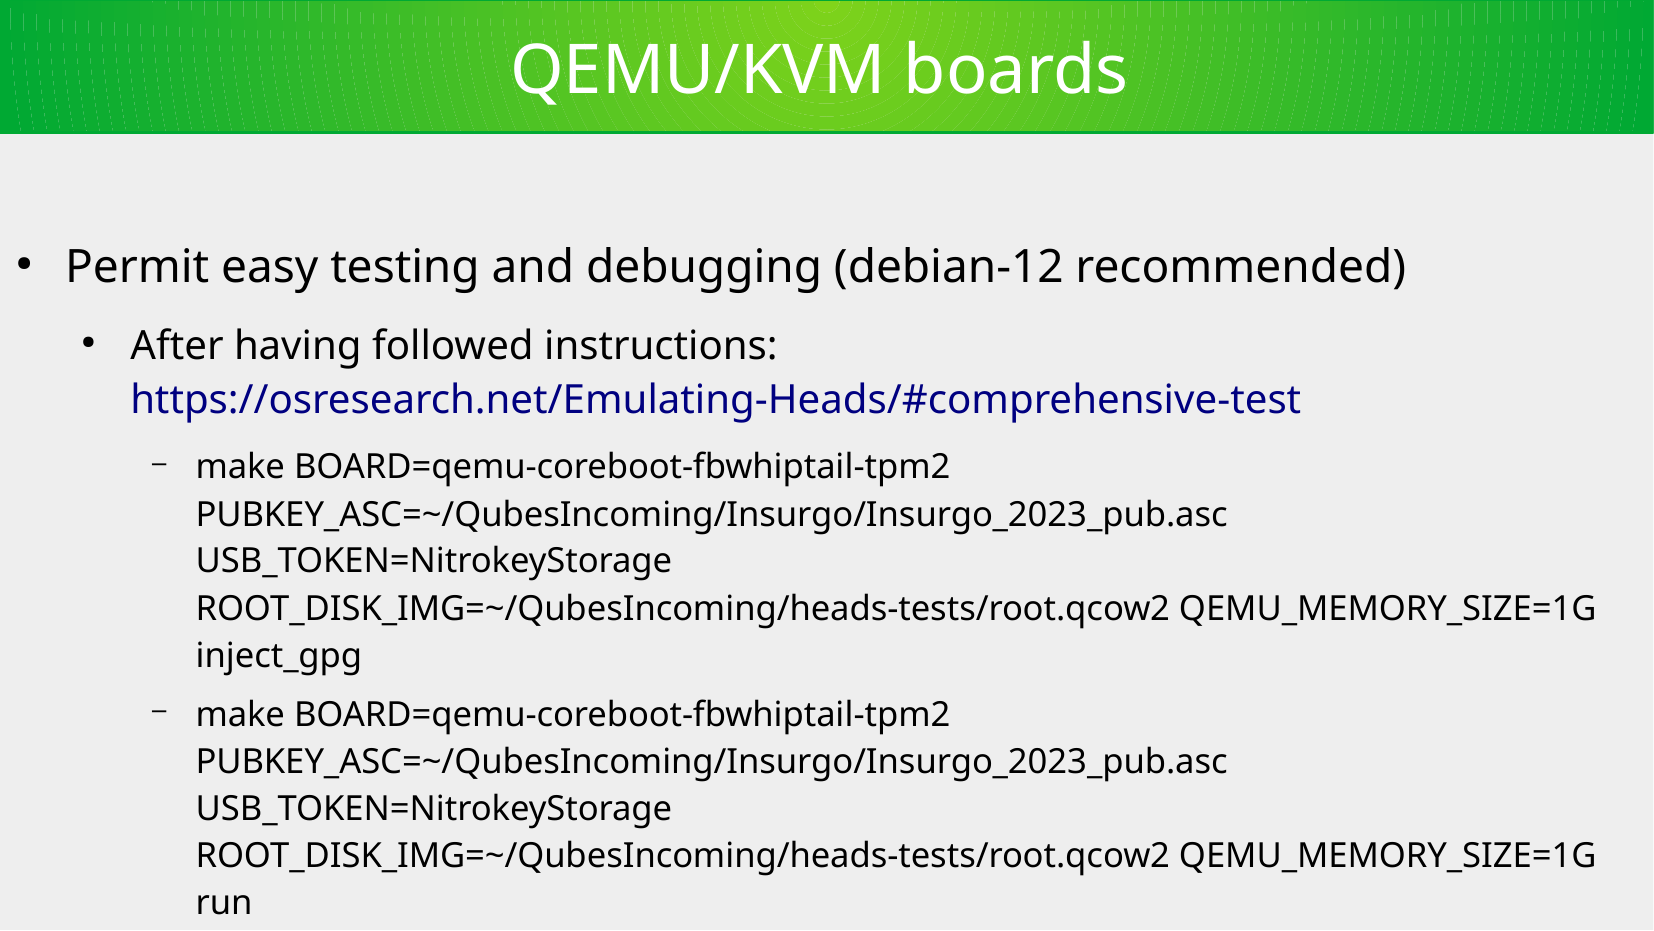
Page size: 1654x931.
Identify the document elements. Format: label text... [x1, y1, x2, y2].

list Permit easy testing and debugging (debian-12 recommended) After having followed instructions: https://osresearch.net/Emulating-Heads/#comprehensive-test make BOARD=qemu-coreboot-fbwhiptail-tpm2 PUBKEY_ASC=~/QubesIncoming/Insurgo/Insurgo_2023_pub.asc USB_TOKEN=NitrokeyStorage ROOT_DISK_IMG=~/QubesIncoming/heads-tests/root.qcow2 QEMU_MEMORY_SIZE=1G inject_gpg make BOARD=qemu-coreboot-fbwhiptail-tpm2 PUBKEY_ASC=~/QubesIncoming/Insurgo/Insurgo_2023_pub.asc USB_TOKEN=NitrokeyStorage ROOT_DISK_IMG=~/QubesIncoming/heads-tests/root.qcow2 QEMU_MEMORY_SIZE=1G run [0, 150, 1654, 931]
title QEMU/KVM boards [73, 14, 1565, 119]
